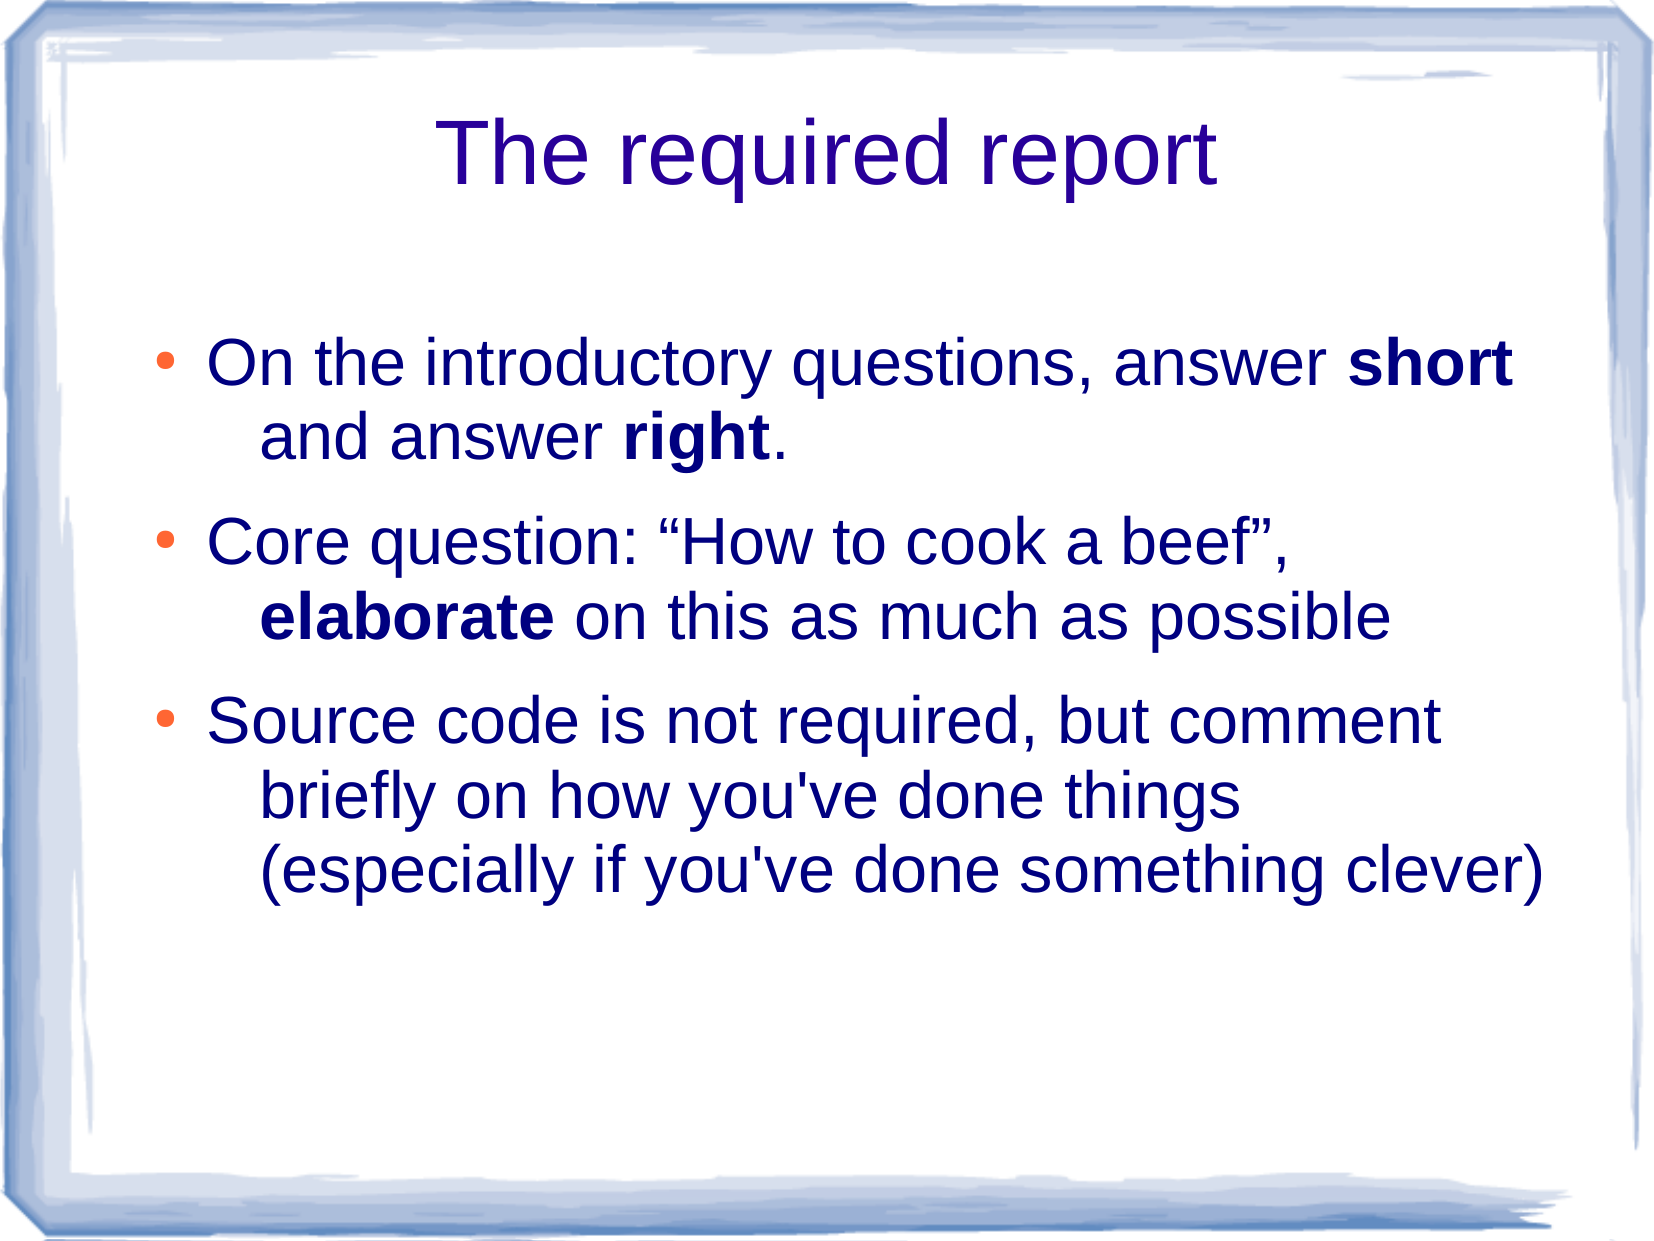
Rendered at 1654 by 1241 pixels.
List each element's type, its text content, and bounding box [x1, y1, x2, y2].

list On the introductory questions, answer short and answer right. Core question: “How to cook a beef”, elaborate on this as much as possible Source code is not required, but comment briefly on how you've done things (especially if you've done something clever) [118, 324, 1571, 990]
picture [0, 0, 1654, 1241]
title The required report [82, 56, 1571, 250]
